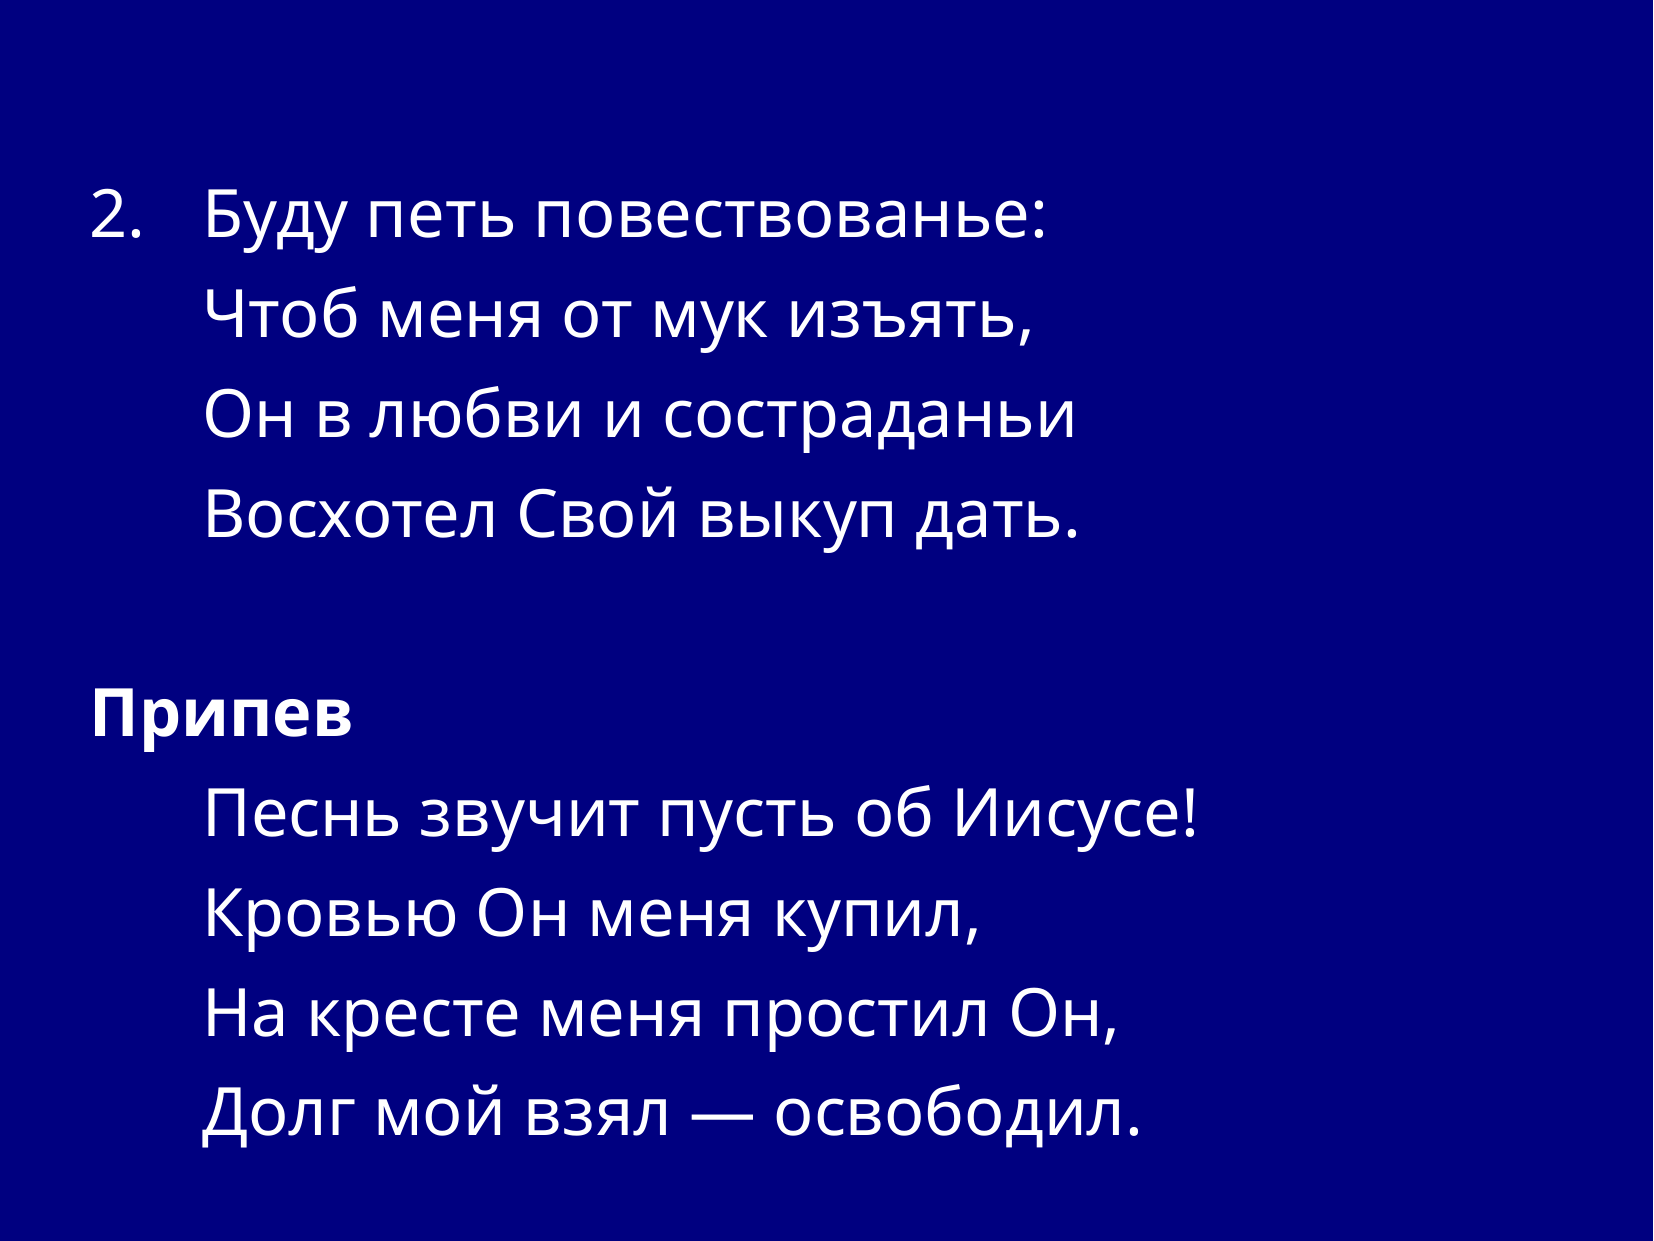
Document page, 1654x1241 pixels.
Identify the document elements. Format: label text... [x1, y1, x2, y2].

text_box 2. Буду петь повествованье: Чтоб меня от мук изъять, Он в любви и состраданьи Восхотел Свой выкуп дать. Припев Песнь звучит пусть об Иисусе! Кровью Он меня купил, На кресте меня простил Он, Долг мой взял — освободил. [75, 150, 1576, 1163]
